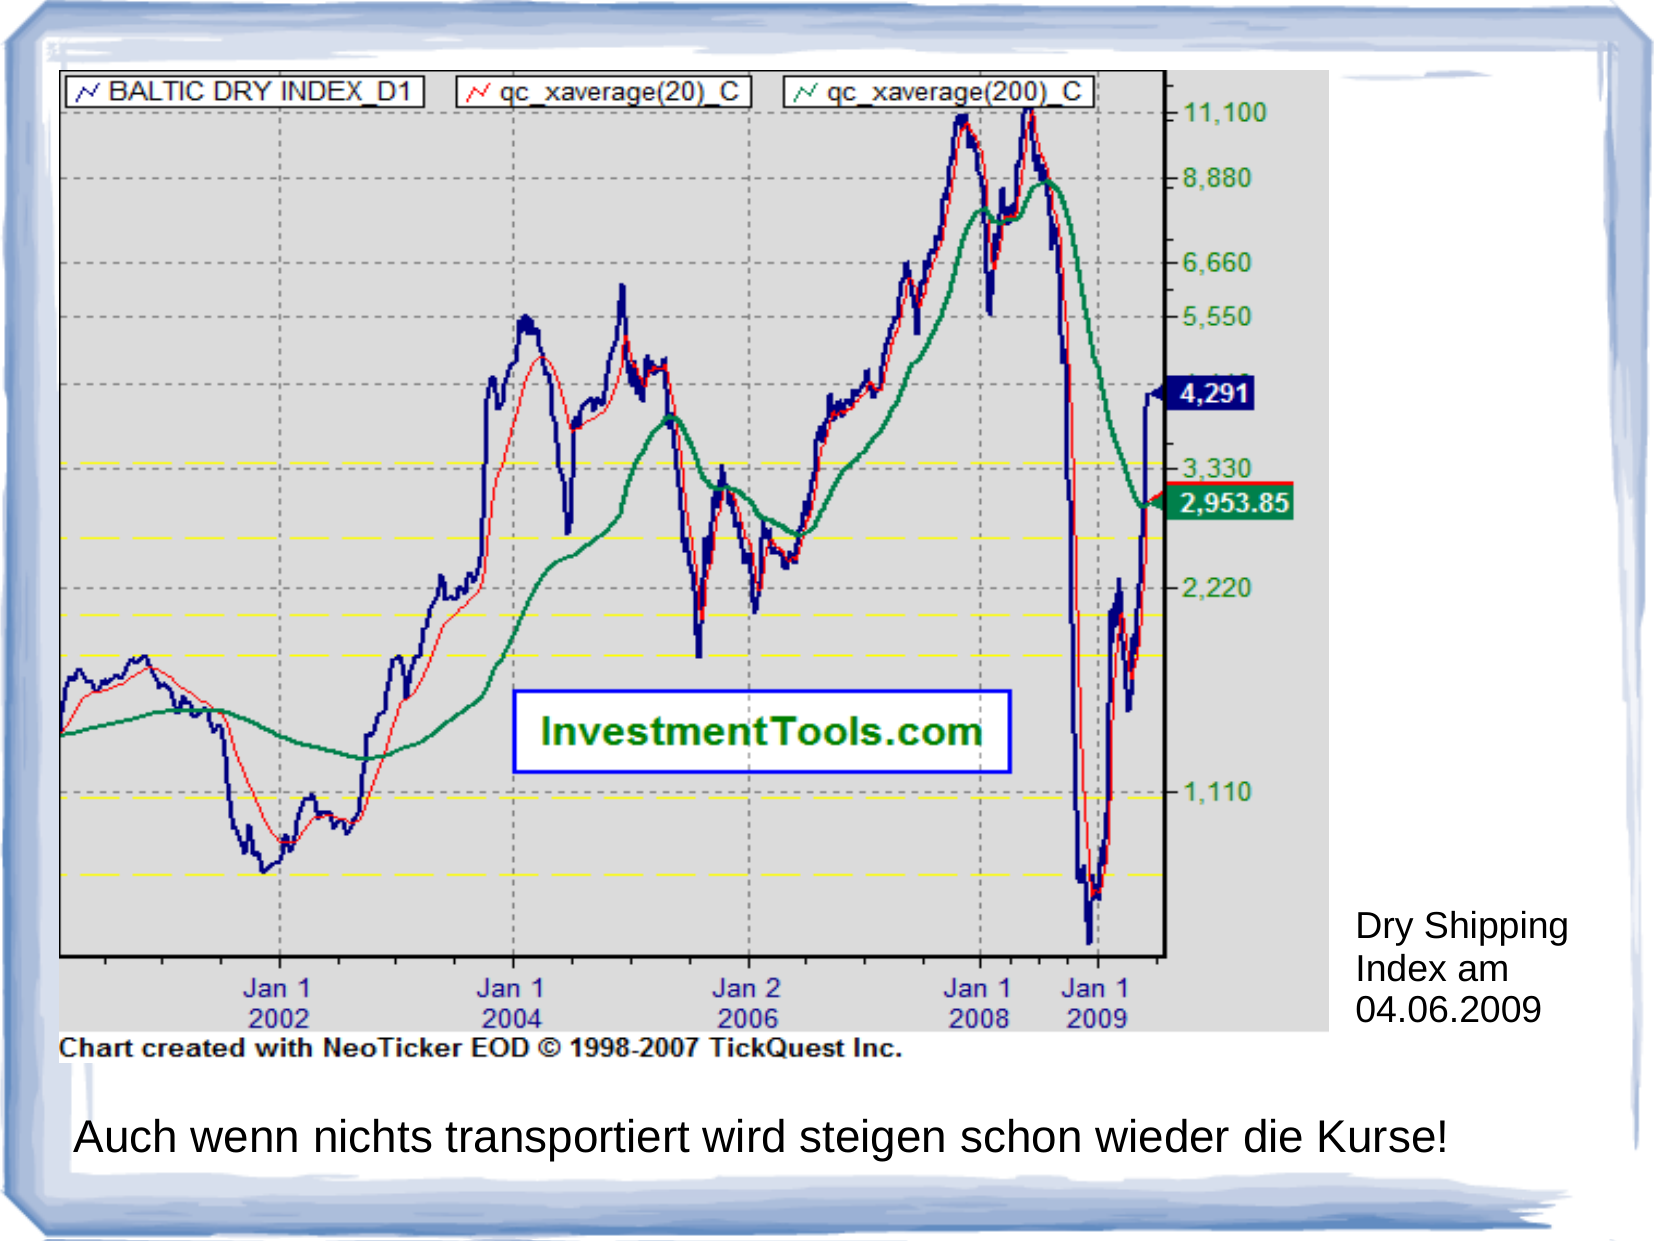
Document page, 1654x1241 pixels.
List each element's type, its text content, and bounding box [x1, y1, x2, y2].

picture [0, 0, 1654, 1241]
text_box Dry Shipping Index am 04.06.2009 [1340, 897, 1585, 1039]
text_box Auch wenn nichts transportiert wird steigen schon wieder die Kurse! [59, 1103, 1466, 1170]
